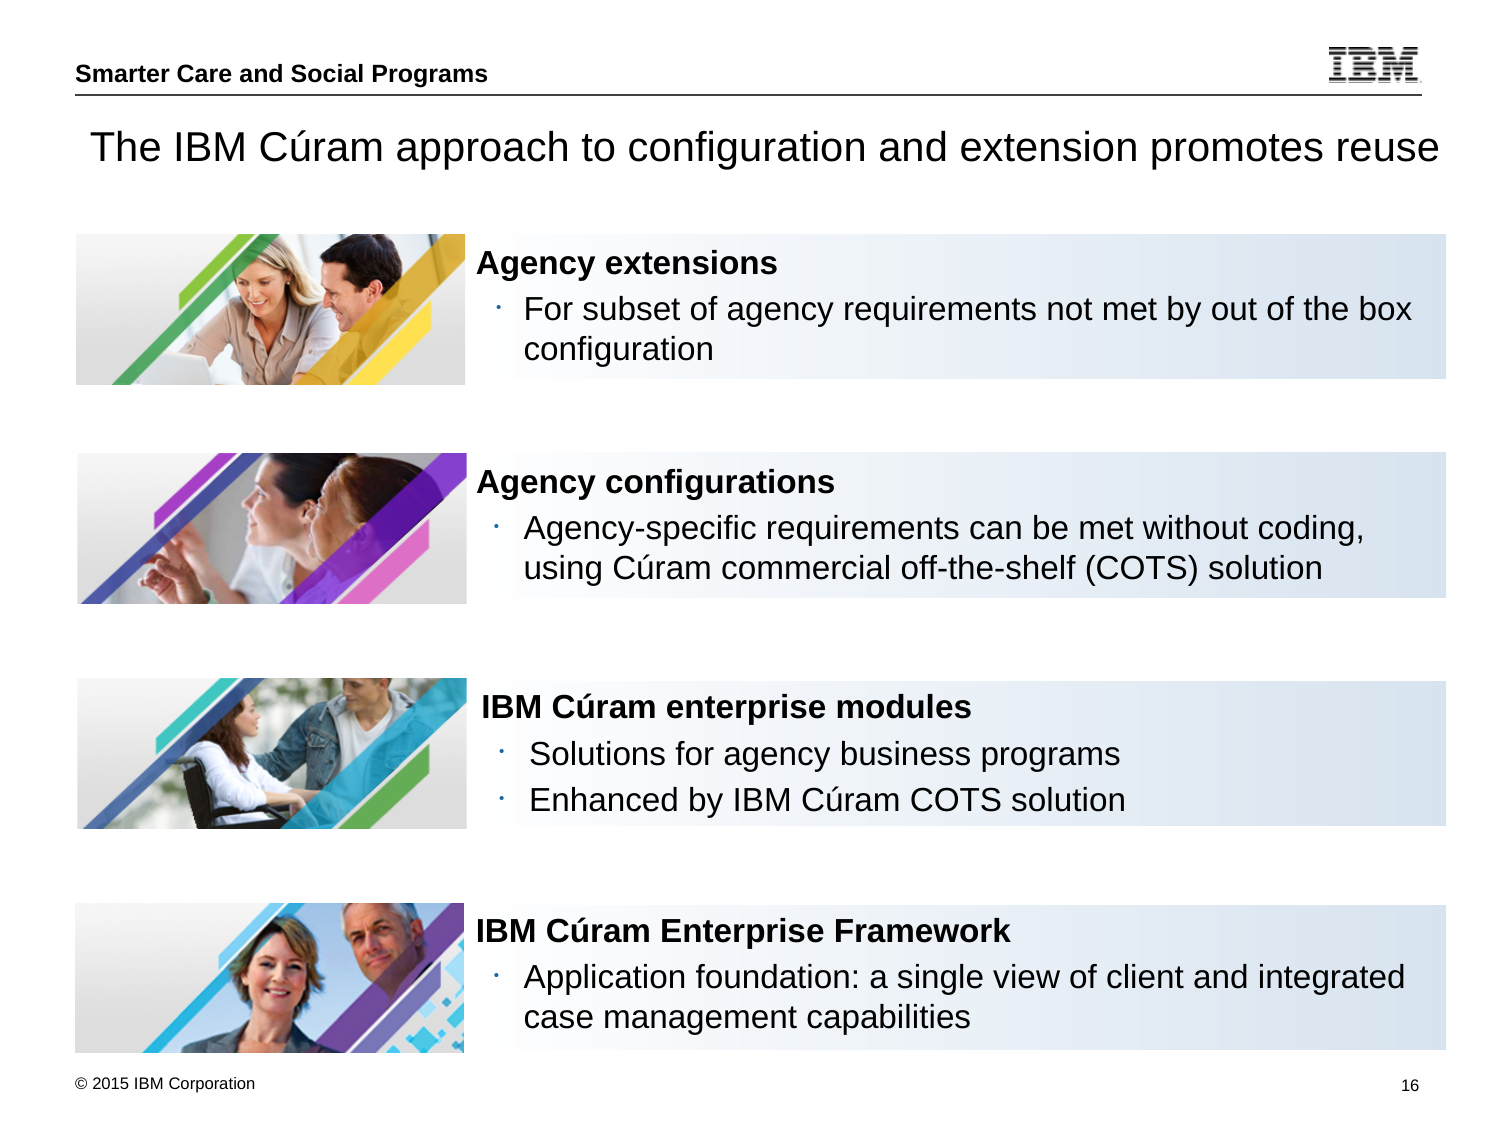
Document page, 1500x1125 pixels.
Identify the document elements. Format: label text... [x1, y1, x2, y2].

text_box IBM Cúram enterprise modules Solutions for agency business programs Enhanced by IBM Cúram COTS solution [466, 678, 1393, 829]
text_box IBM Cúram Enterprise Framework Application foundation: a single view of client and integrated case management capabilities [461, 901, 1447, 1052]
text_box [1388, 452, 1447, 598]
text_box Agency extensions For subset of agency requirements not met by out of the box configuration [461, 234, 1447, 385]
picture [75, 901, 464, 1053]
picture [76, 234, 461, 385]
title The IBM Cúram approach to configuration and extension promotes reuse [75, 112, 1500, 188]
picture [77, 453, 461, 604]
text_box [1393, 681, 1447, 826]
picture [77, 678, 466, 829]
text_box Agency configurations Agency-specific requirements can be met without coding, using Cúram commercial off-the-shelf (COTS) solution [461, 452, 1388, 604]
